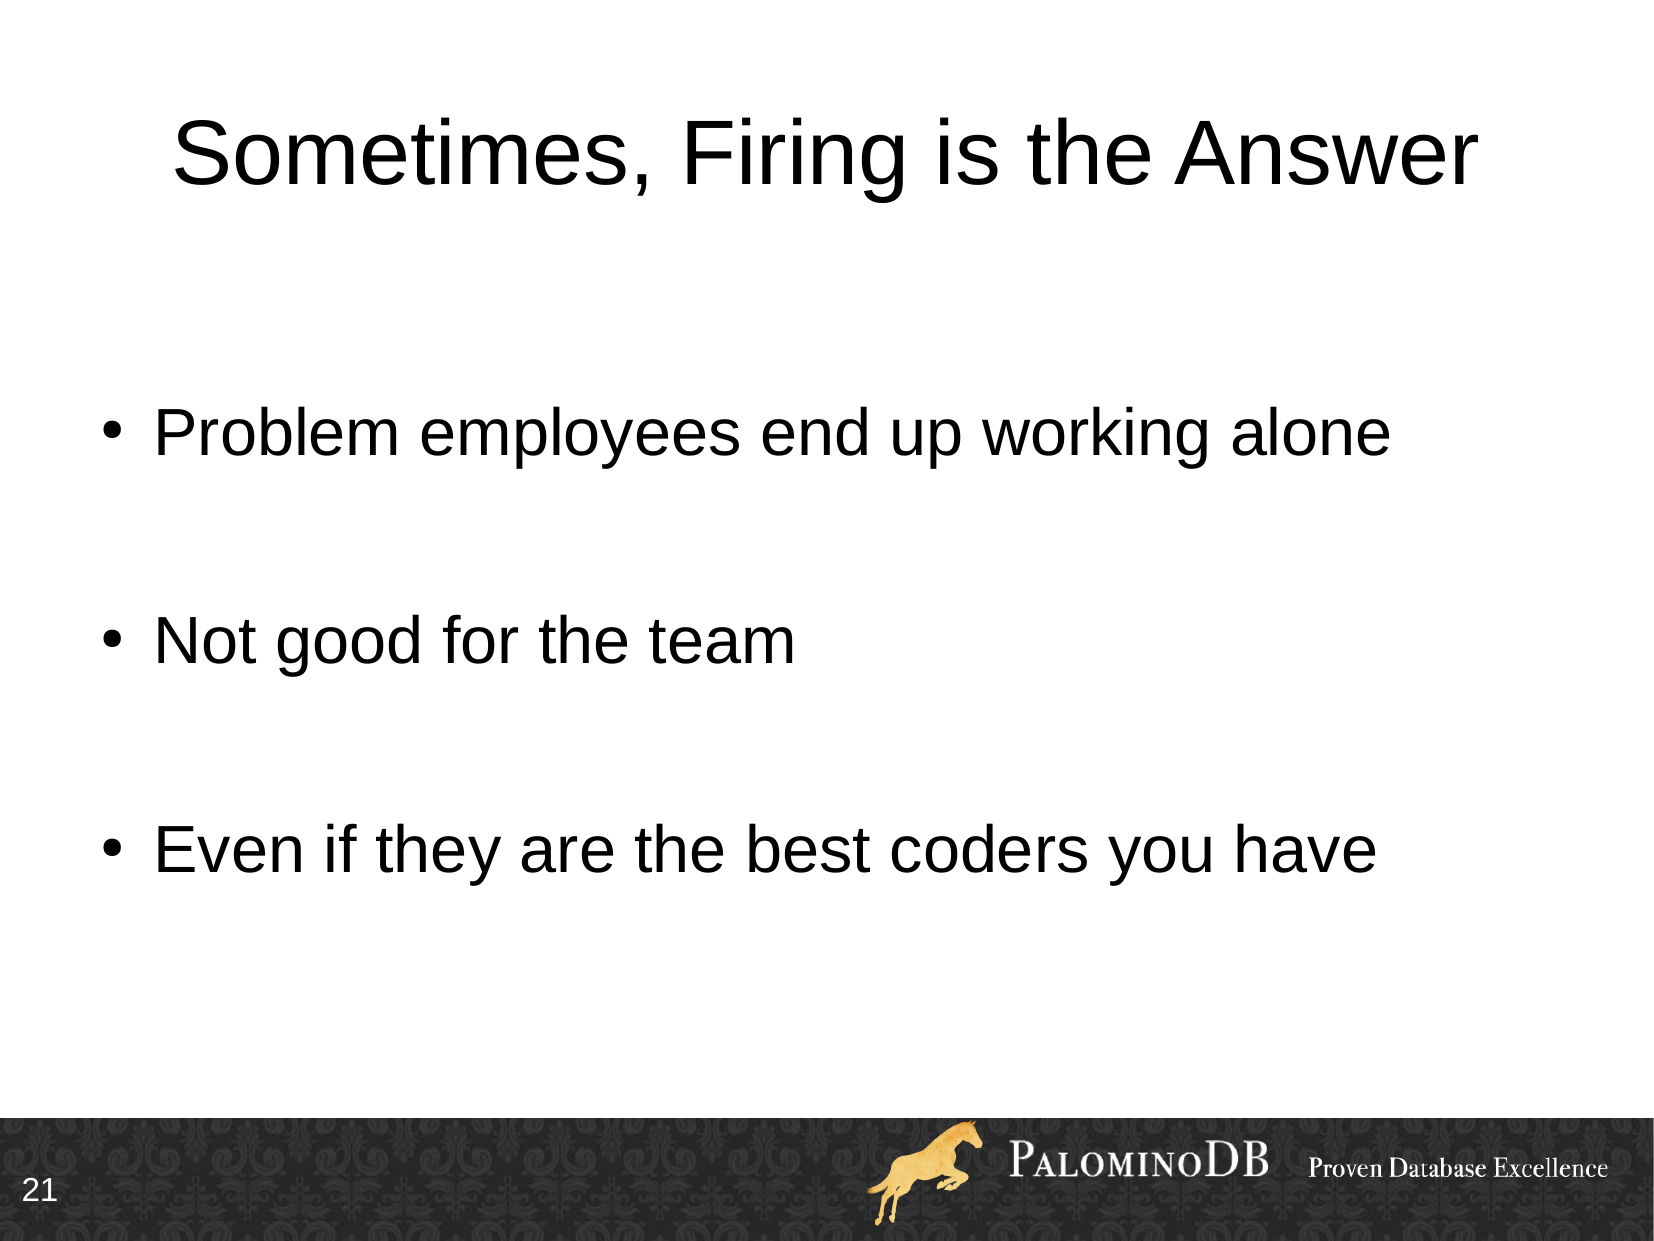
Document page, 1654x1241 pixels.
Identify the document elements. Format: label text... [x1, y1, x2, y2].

list Problem employees end up working alone Not good for the team Even if they are the best coders you have [82, 290, 1571, 1109]
picture [0, 1109, 1654, 1241]
title Sometimes, Firing is the Answer [82, 49, 1571, 257]
